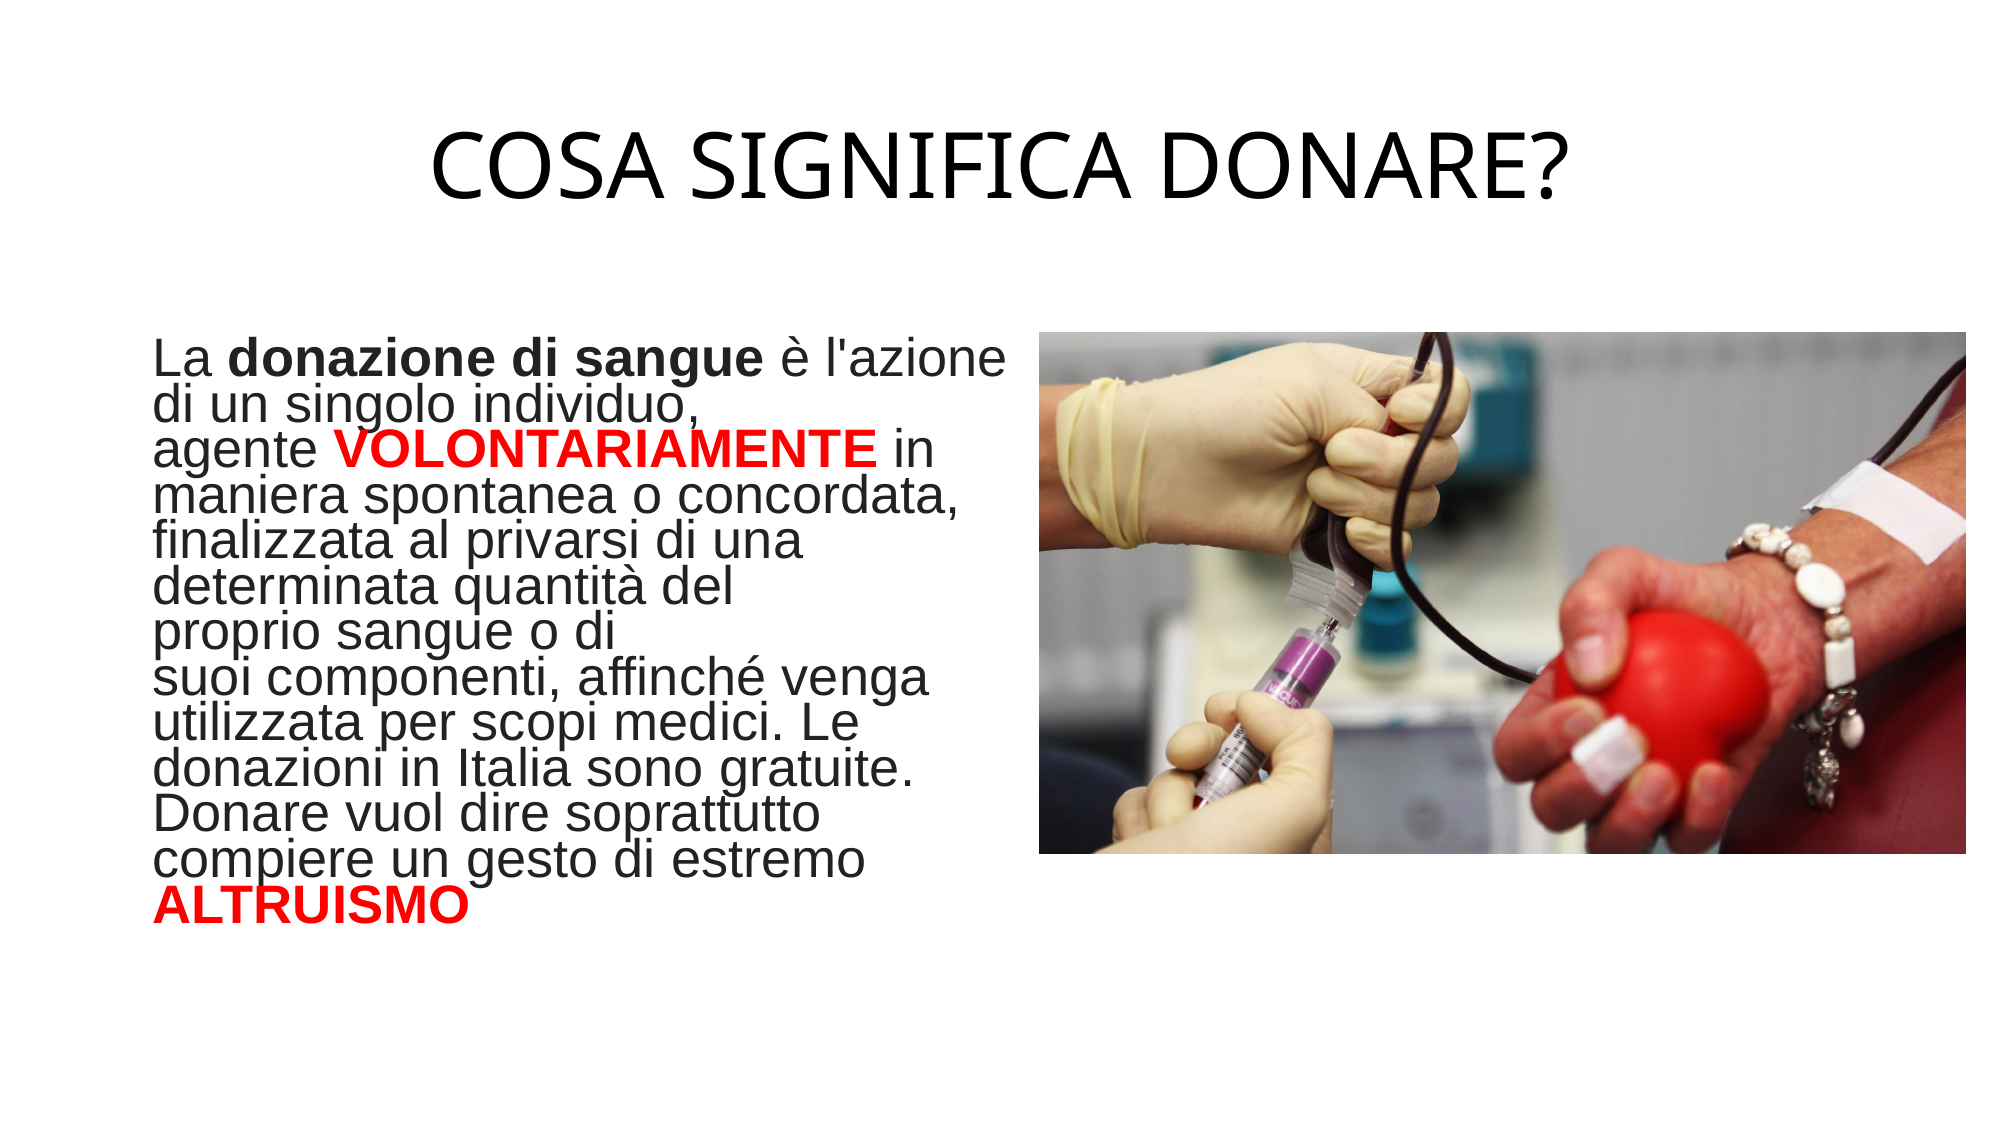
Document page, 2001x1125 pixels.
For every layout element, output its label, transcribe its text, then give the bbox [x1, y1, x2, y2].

title COSA SIGNIFICA DONARE? [137, 59, 1863, 278]
list La donazione di sangue è l'azione di un singolo individuo, agente VOLONTARIAMENTE in maniera spontanea o concordata, finalizzata al privarsi di una determinata quantità del proprio sangue o di suoi componenti, affinché venga utilizzata per scopi medici. Le donazioni in Italia sono gratuite. Donare vuol dire soprattutto compiere un gesto di estremo ALTRUISMO [137, 332, 1040, 980]
picture [1039, 332, 1966, 854]
